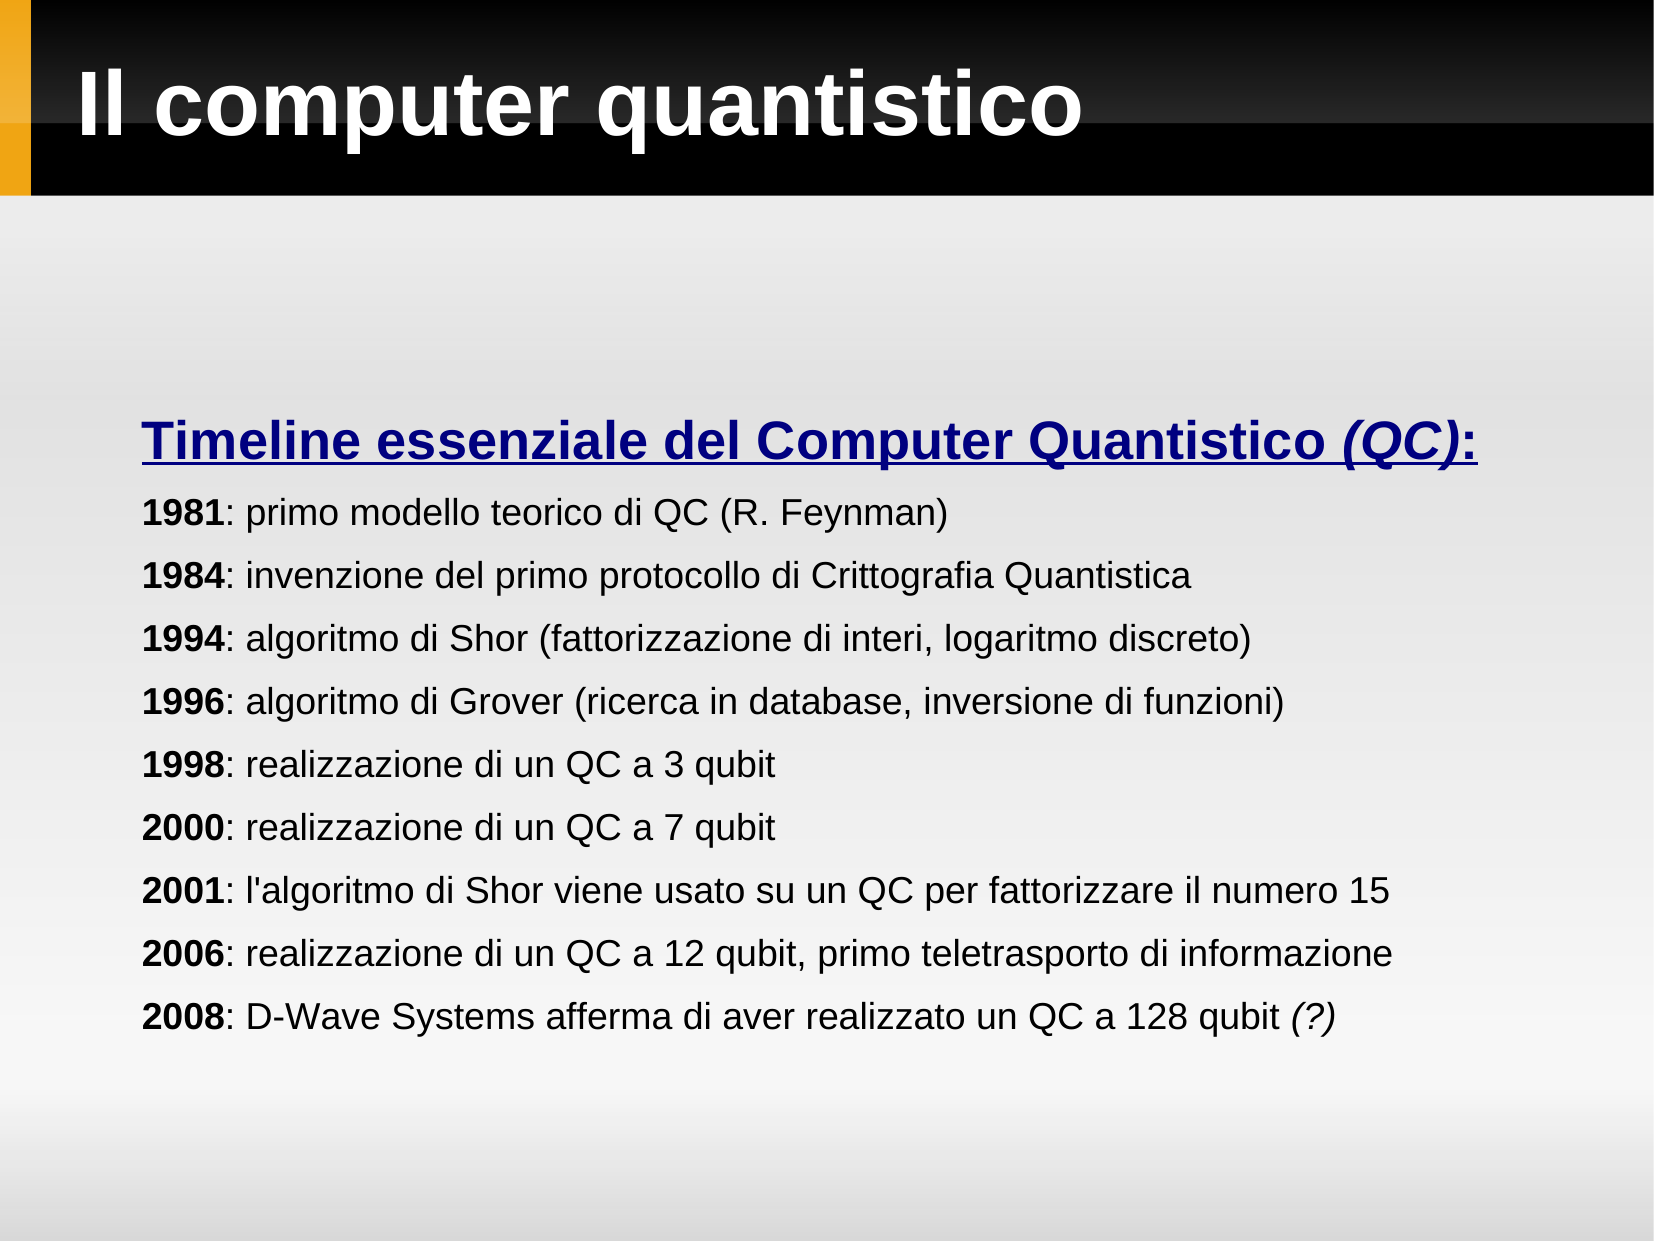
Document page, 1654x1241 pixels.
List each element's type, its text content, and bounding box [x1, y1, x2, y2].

title Il computer quantistico [76, 0, 1565, 208]
subtitle Timeline essenziale del Computer Quantistico (QC): 1981: primo modello teorico di QC (R. Feynman) 1984: invenzione del primo protocollo di Crittografia Quantistica 1994: algoritmo di Shor (fattorizzazione di interi, logaritmo discreto) 1996: algoritmo di Grover (ricerca in database, inversione di funzioni) 1998: realizzazione di un QC a 3 qubit 2000: realizzazione di un QC a 7 qubit 2001: l'algoritmo di Shor viene usato su un QC per fattorizzare il numero 15 2006: realizzazione di un QC a 12 qubit, primo teletrasporto di informazione 2008: D-Wave Systems afferma di aver realizzato un QC a 128 qubit (?) [106, 236, 1595, 1182]
picture [0, 0, 1654, 1241]
